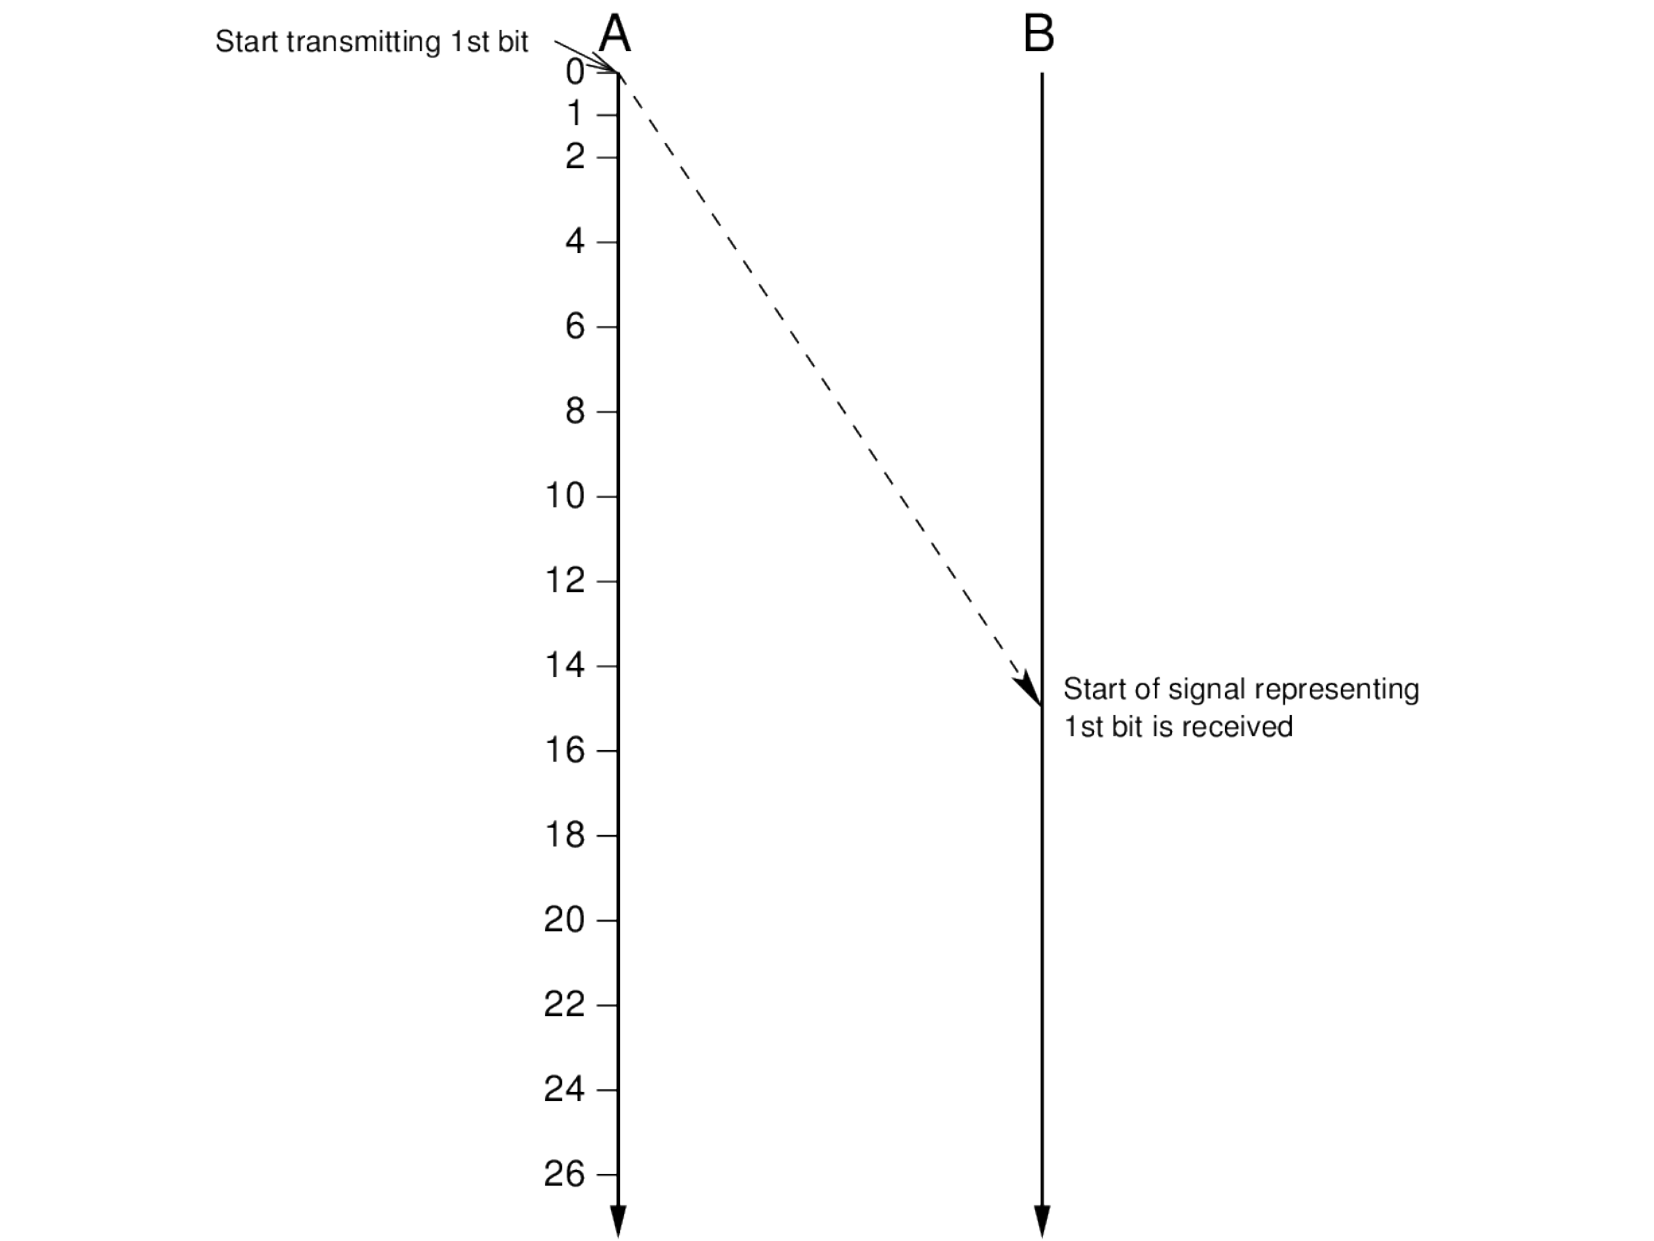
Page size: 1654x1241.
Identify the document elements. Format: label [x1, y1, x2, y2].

picture [191, 3, 1474, 1241]
